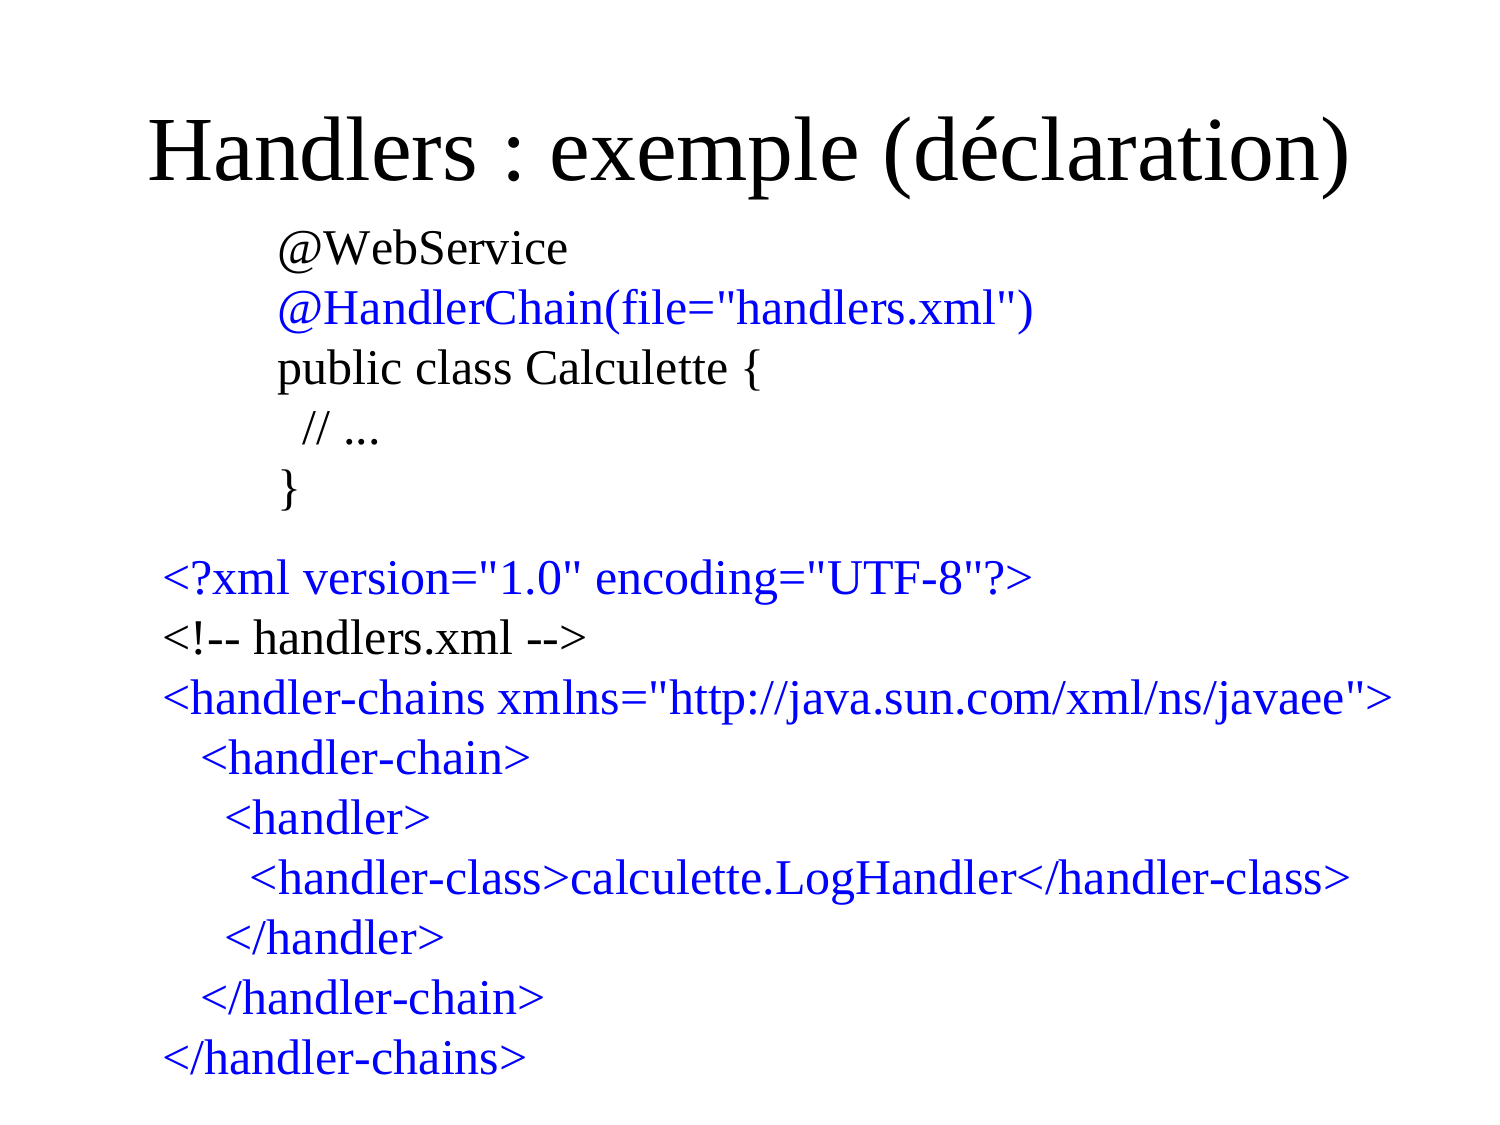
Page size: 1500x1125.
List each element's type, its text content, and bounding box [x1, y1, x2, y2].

title Handlers : exemple (déclaration) [112, 63, 1388, 237]
text_box @WebService @HandlerChain(file="handlers.xml") public class Calculette { // ... } [263, 206, 1123, 522]
text_box <?xml version="1.0" encoding="UTF-8"?> <!-- handlers.xml --> <handler-chains xmlns="http://java.sun.com/xml/ns/javaee"> <handler-chain> <handler> <handler-class>calculette.LogHandler</handler-class> </handler> </handler-chain> </handler-chains> [147, 537, 1410, 1093]
